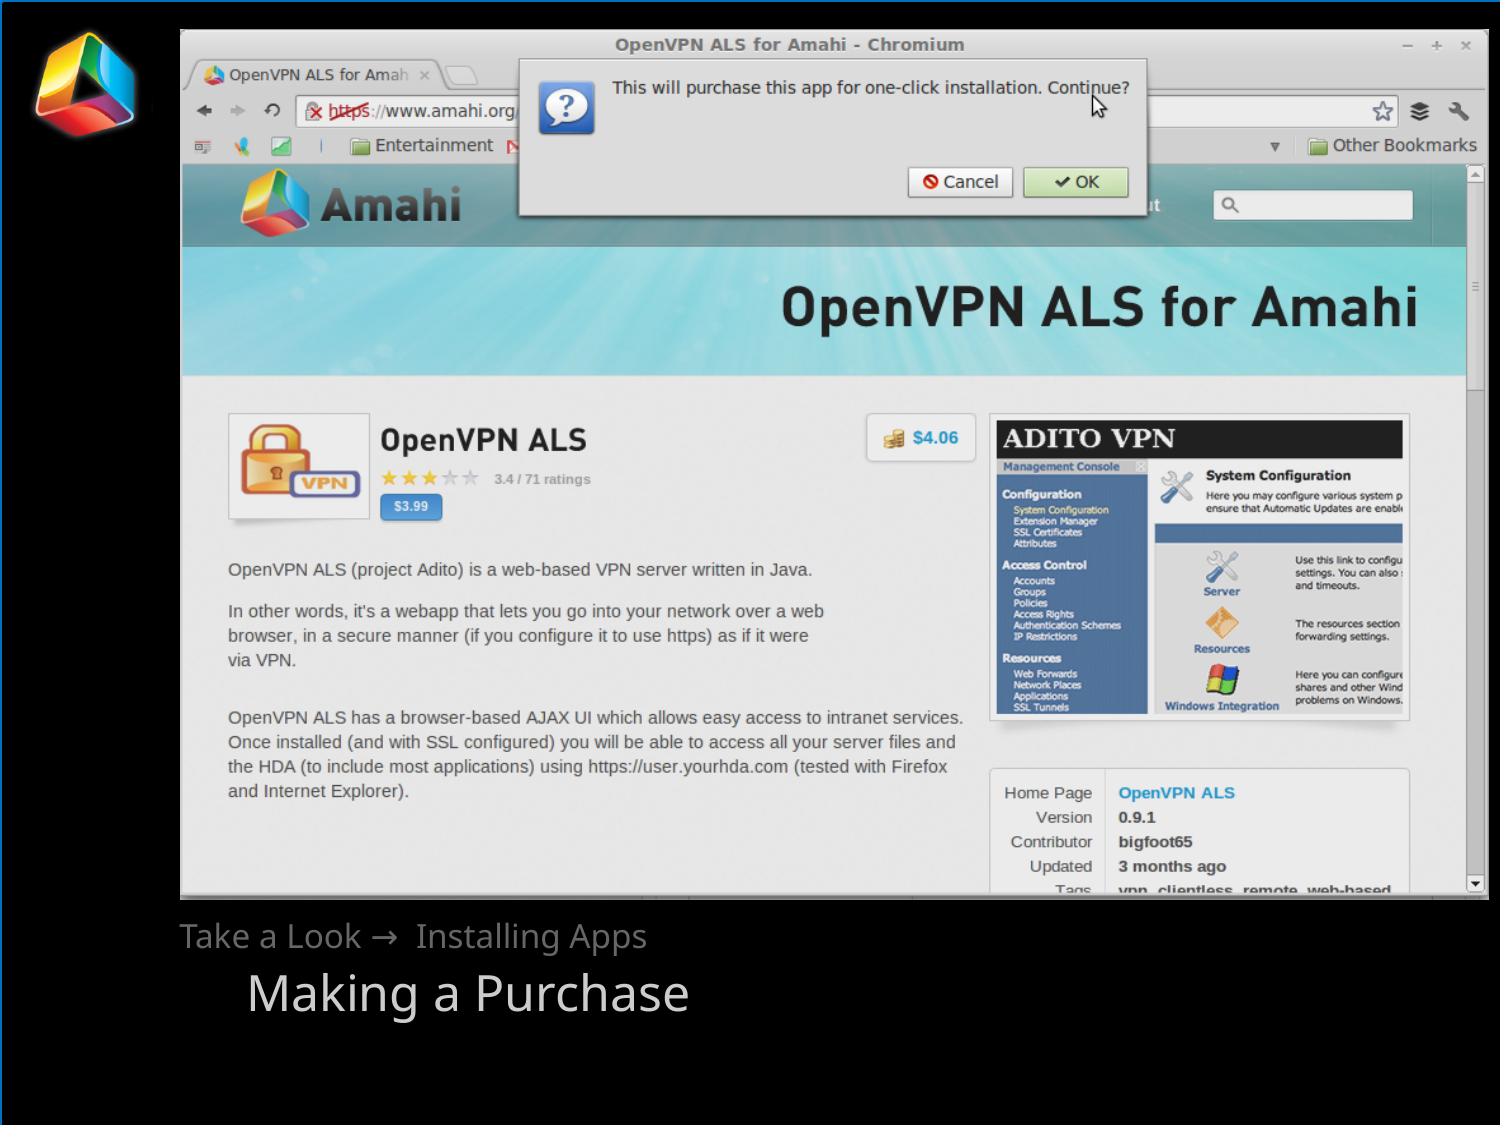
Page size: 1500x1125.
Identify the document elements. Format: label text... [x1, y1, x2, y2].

picture [9, 26, 153, 158]
text_box [0, 0, 1500, 1125]
picture [180, 29, 1489, 901]
text_box Take a Look → Installing Apps Making a Purchase [156, 905, 1207, 1061]
